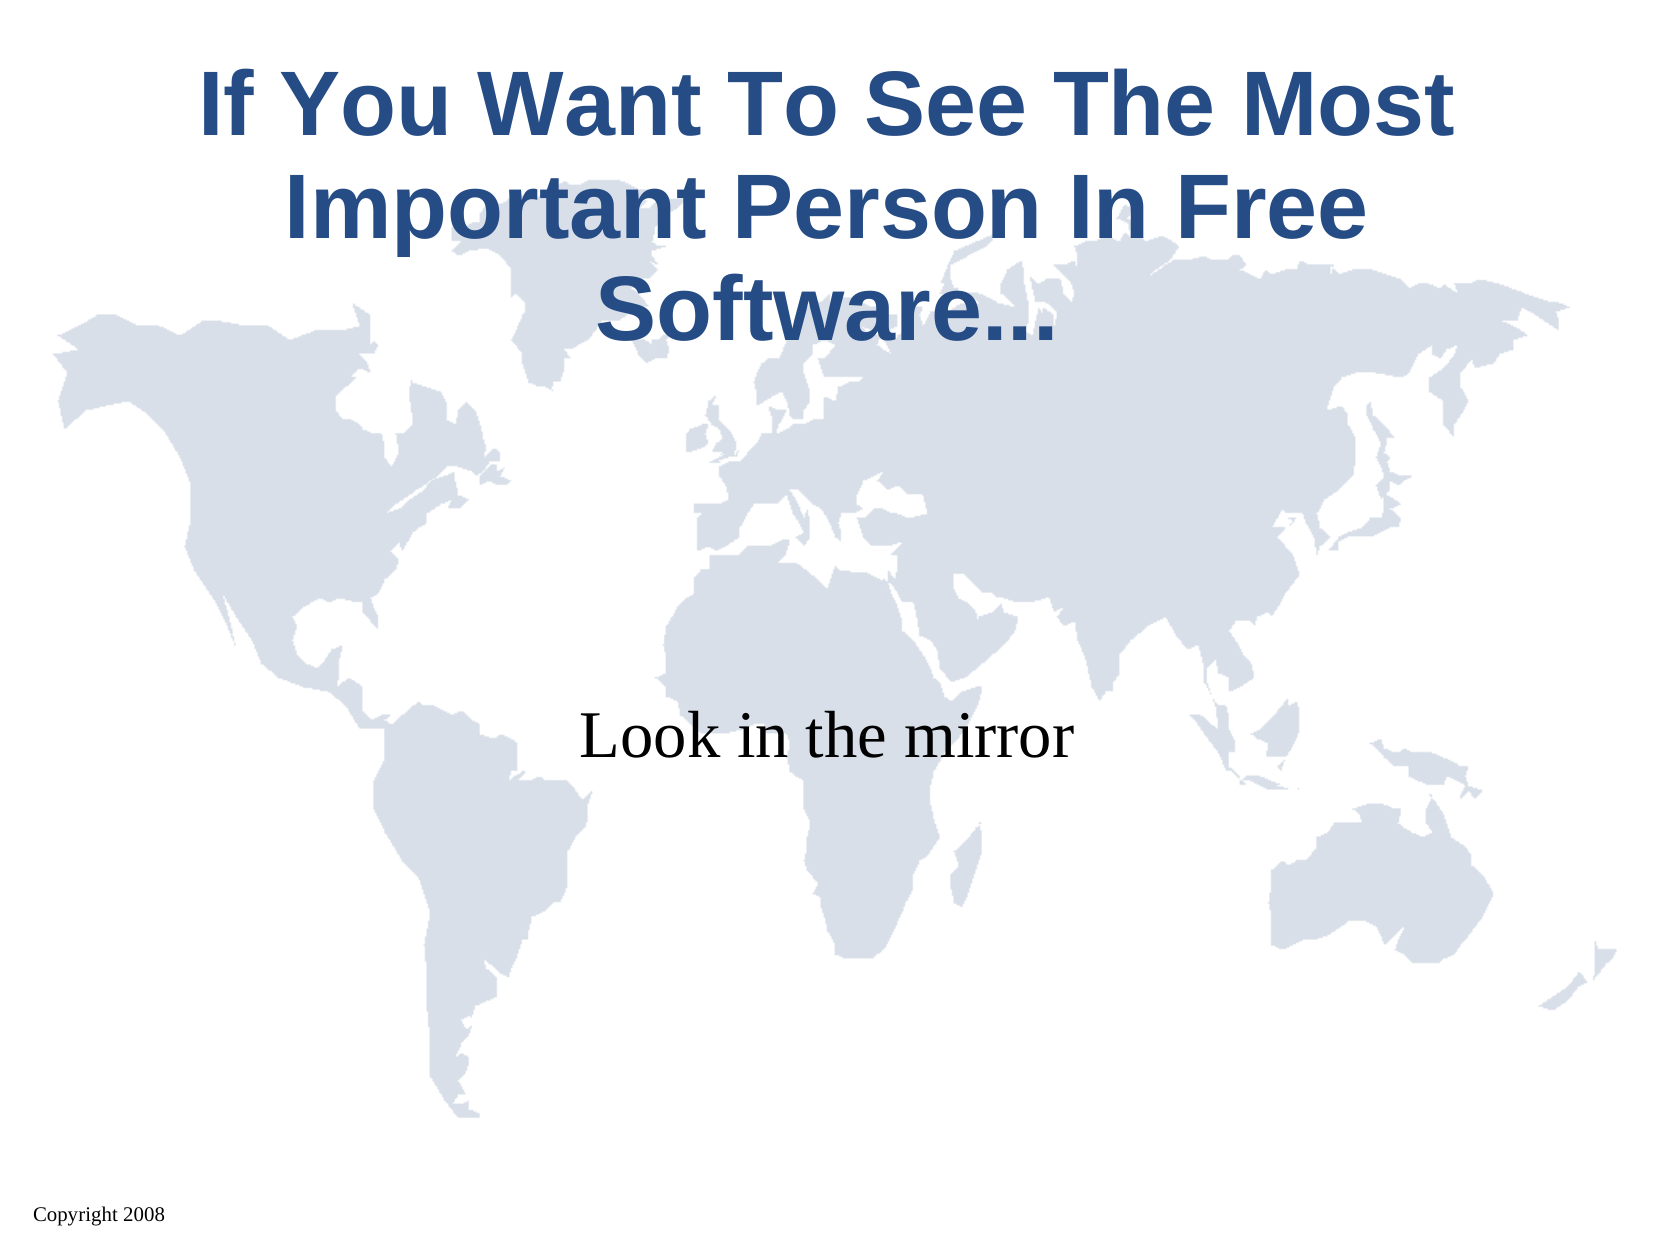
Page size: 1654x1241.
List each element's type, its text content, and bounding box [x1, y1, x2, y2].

picture [28, 99, 1645, 1154]
subtitle Look in the mirror [121, 344, 1534, 1127]
title If You Want To See The Most Important Person In Free Software... [121, 45, 1534, 344]
